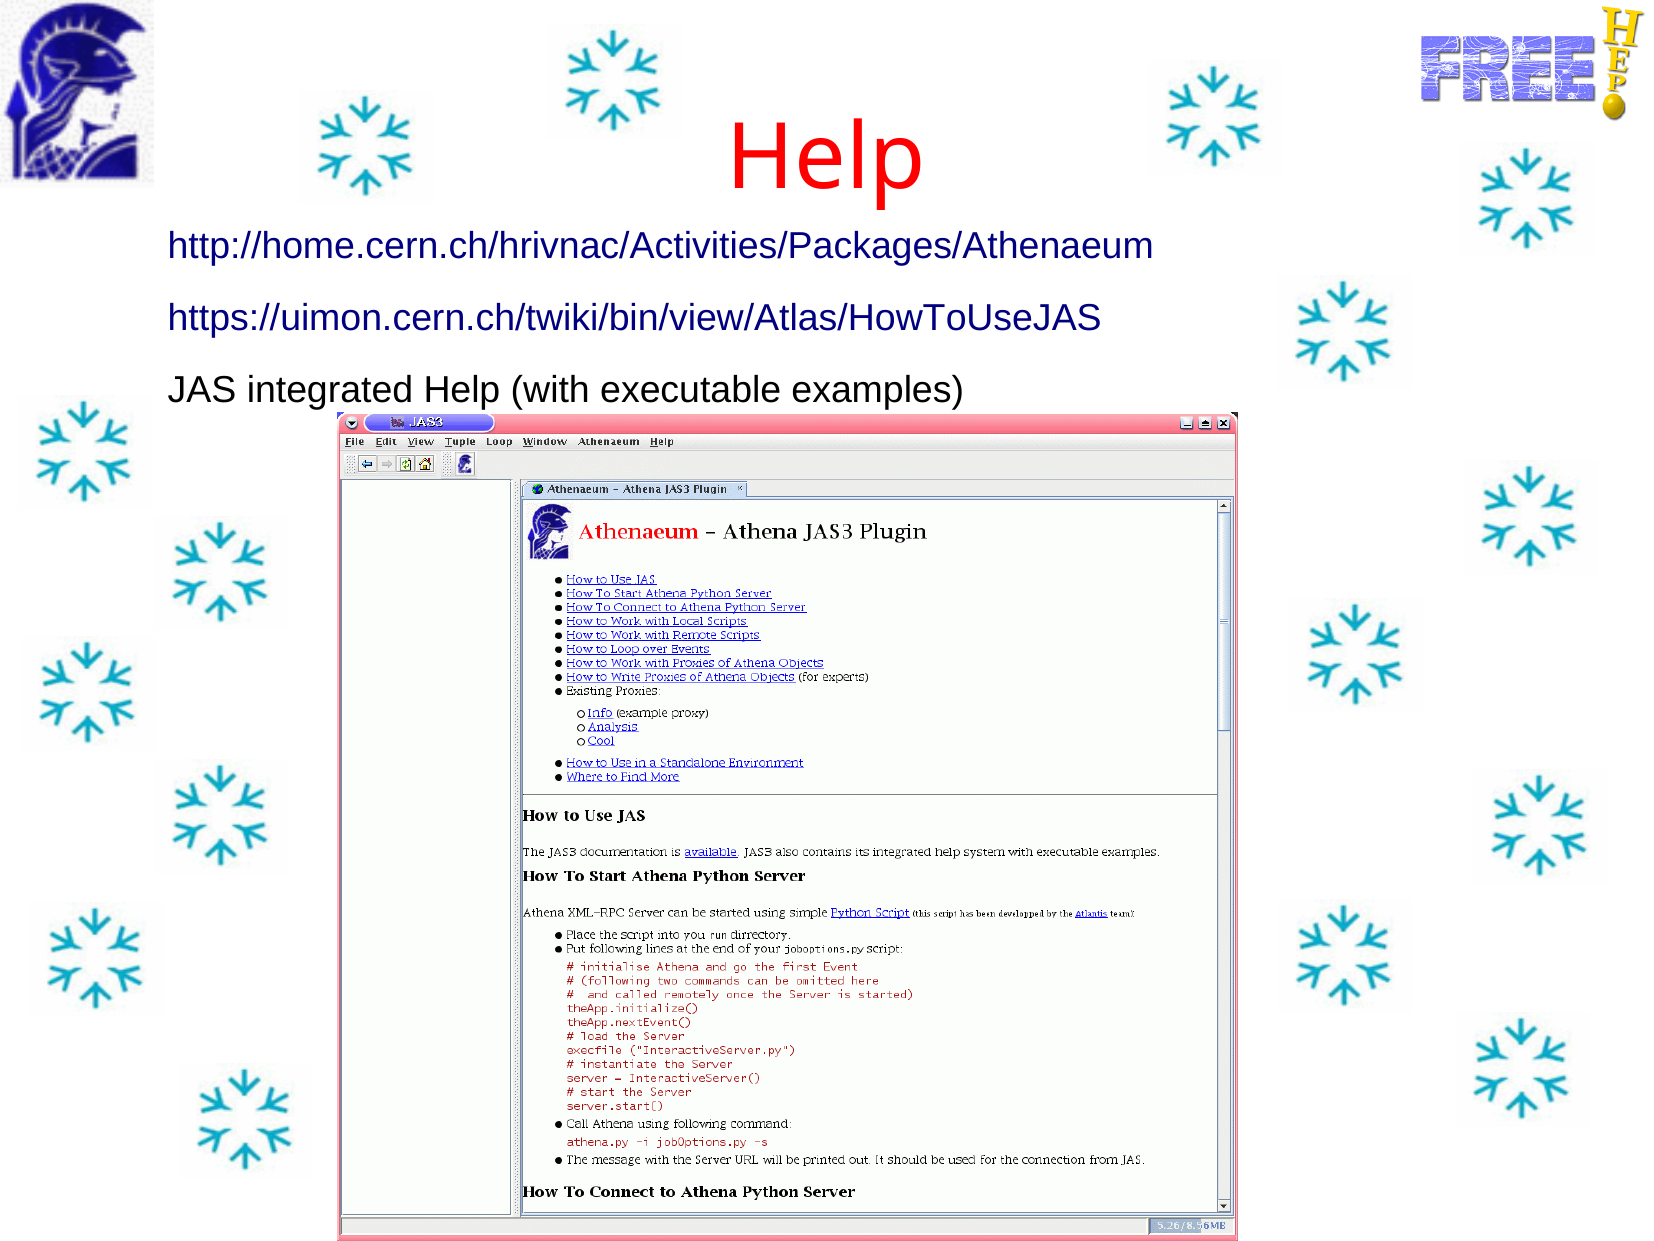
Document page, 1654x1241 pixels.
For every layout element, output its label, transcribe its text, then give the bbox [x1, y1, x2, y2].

picture [1148, 60, 1282, 175]
picture [1278, 899, 1412, 1014]
picture [337, 451, 1238, 1241]
picture [29, 902, 164, 1017]
picture [154, 759, 289, 874]
picture [1455, 1012, 1590, 1127]
picture [0, 0, 154, 188]
picture [299, 90, 434, 205]
list http://home.cern.ch/hrivnac/Activities/Packages/Athenaeum https://uimon.cern.ch/twiki/bin/view/Atlas/HowToUseJAS JAS integrated Help (with executable examples) [150, 225, 1426, 451]
picture [547, 24, 682, 139]
picture [1289, 598, 1424, 713]
picture [1473, 769, 1608, 884]
picture [1463, 460, 1598, 575]
picture [179, 1063, 313, 1178]
picture [1412, 2, 1651, 126]
picture [18, 395, 152, 510]
picture [154, 516, 289, 631]
picture [21, 636, 156, 751]
picture [1460, 142, 1595, 257]
picture [1277, 275, 1412, 390]
title Help [82, 49, 1571, 257]
